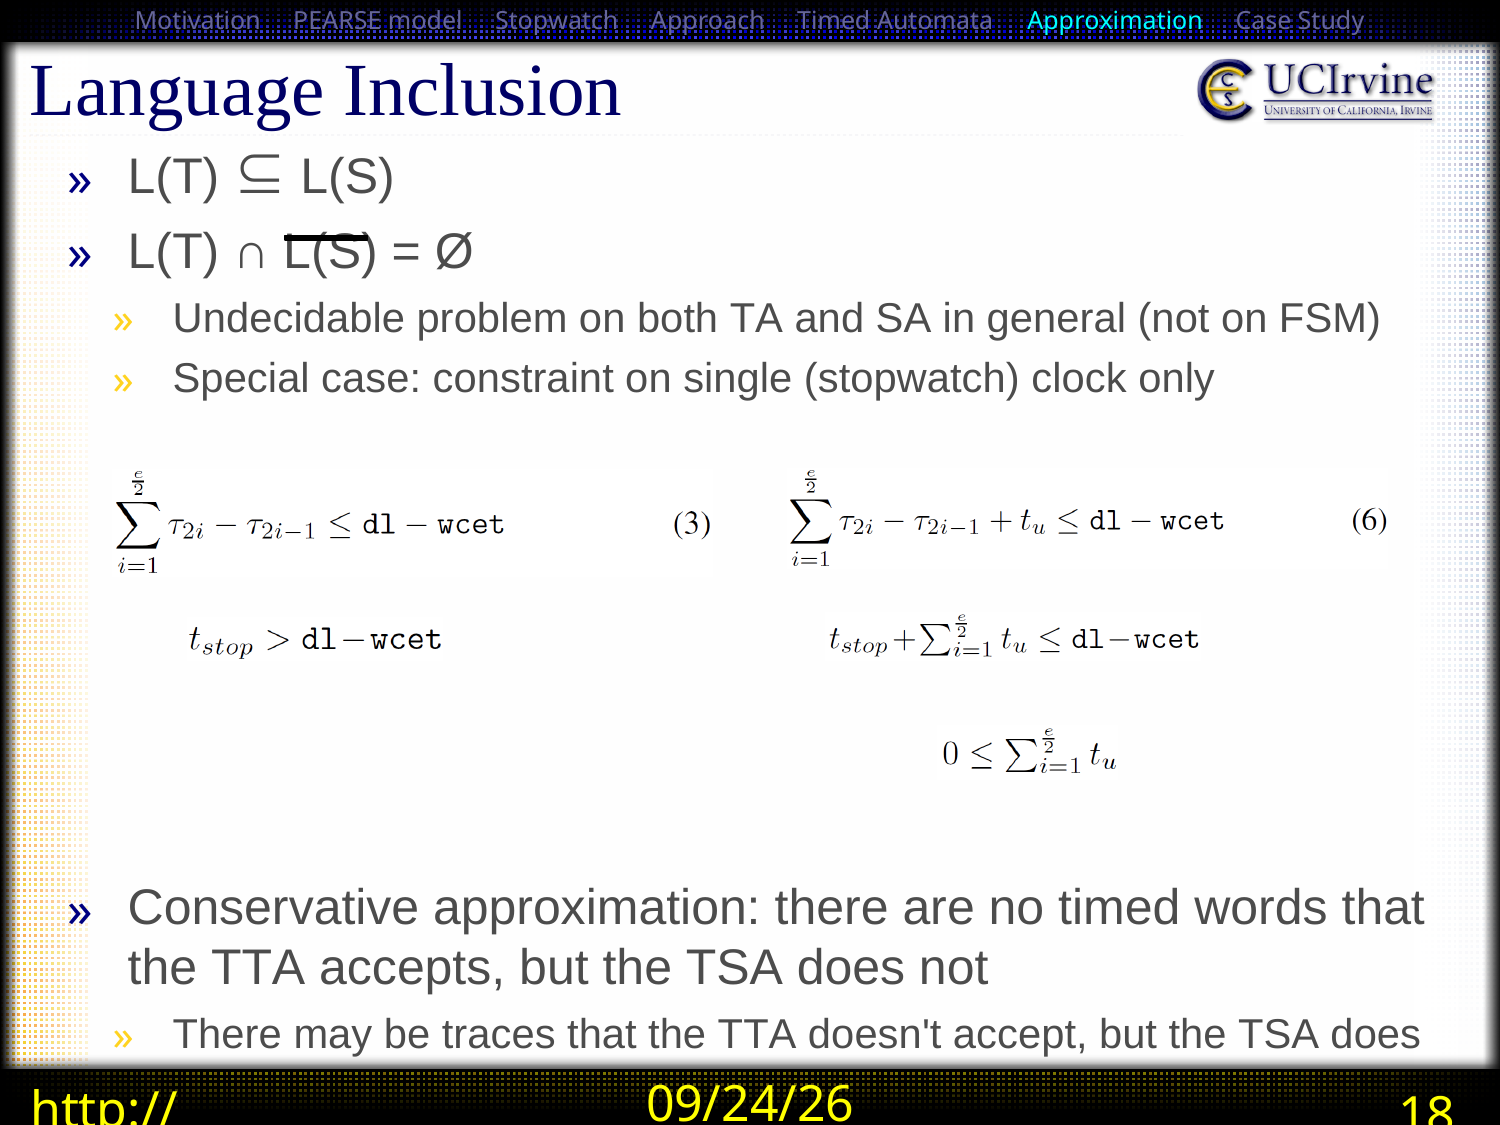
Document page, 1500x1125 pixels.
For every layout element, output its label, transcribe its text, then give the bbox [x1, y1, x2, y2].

title Language Inclusion [15, 35, 1186, 145]
list L(T)  L(S) L(T) ∩ L(S) = Ø Undecidable problem on both TA and SA in general (not on FSM) Special case: constraint on single (stopwatch) clock only Conservative approximation: there are no timed words that the TTA accepts, but the TSA does not There may be traces that the TTA doesn't accept, but the TSA does [52, 135, 1448, 1081]
picture [105, 1103, 119, 1124]
picture [39, 1103, 53, 1125]
text_box [285, 235, 368, 240]
picture [1434, 1099, 1447, 1111]
picture [0, 0, 1500, 1125]
picture [1433, 1115, 1448, 1125]
text_box Motivation PEARSE model Stopwatch Approach Timed Automata Approximation Case Study [14, 4, 1485, 35]
